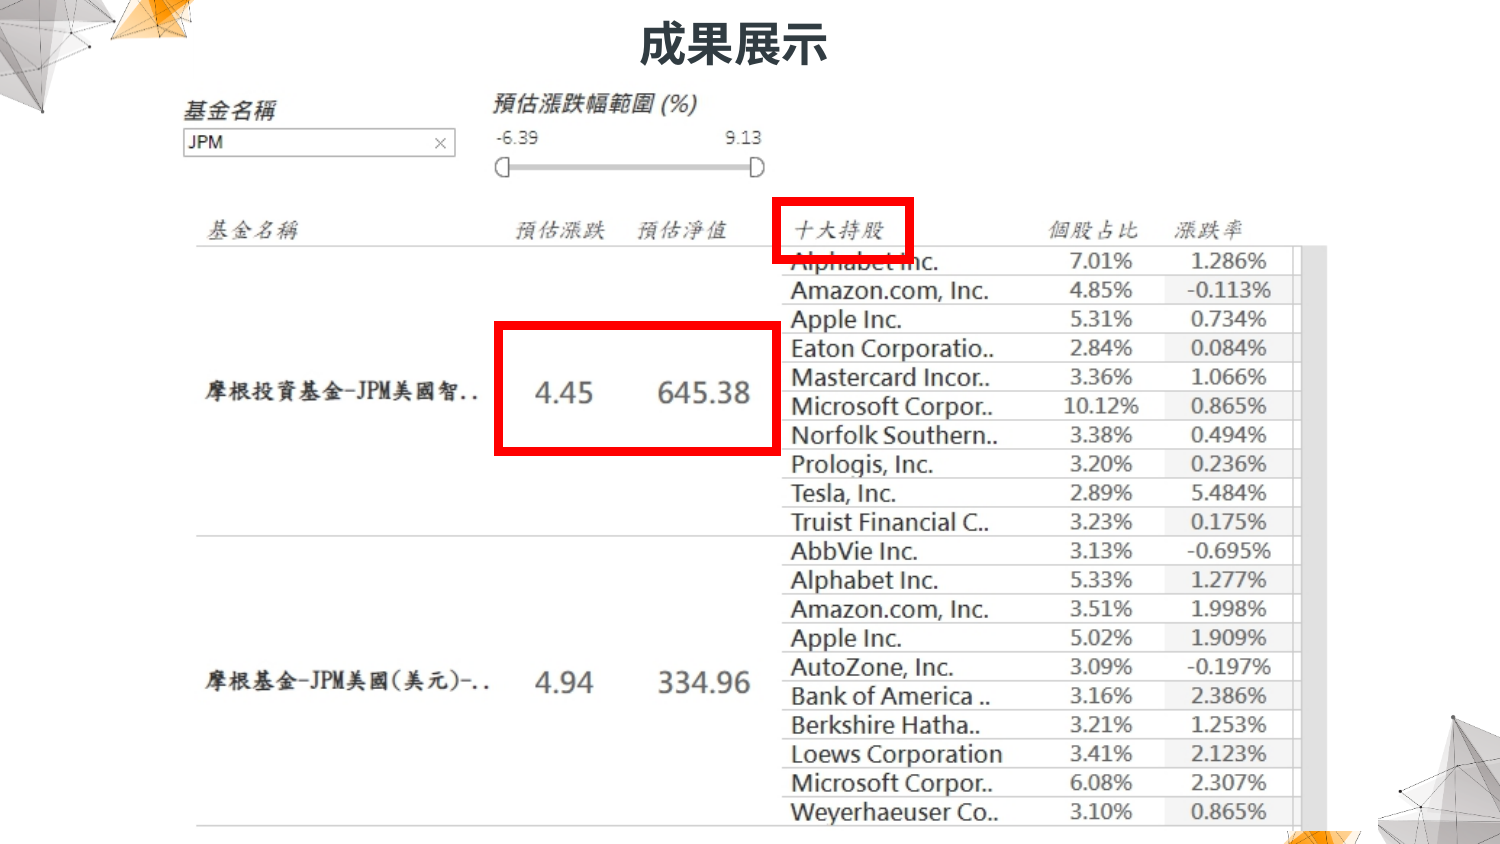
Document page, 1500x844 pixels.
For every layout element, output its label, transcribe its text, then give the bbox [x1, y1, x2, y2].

text_box 成果展示 [467, 13, 1002, 71]
picture [0, 0, 1500, 844]
